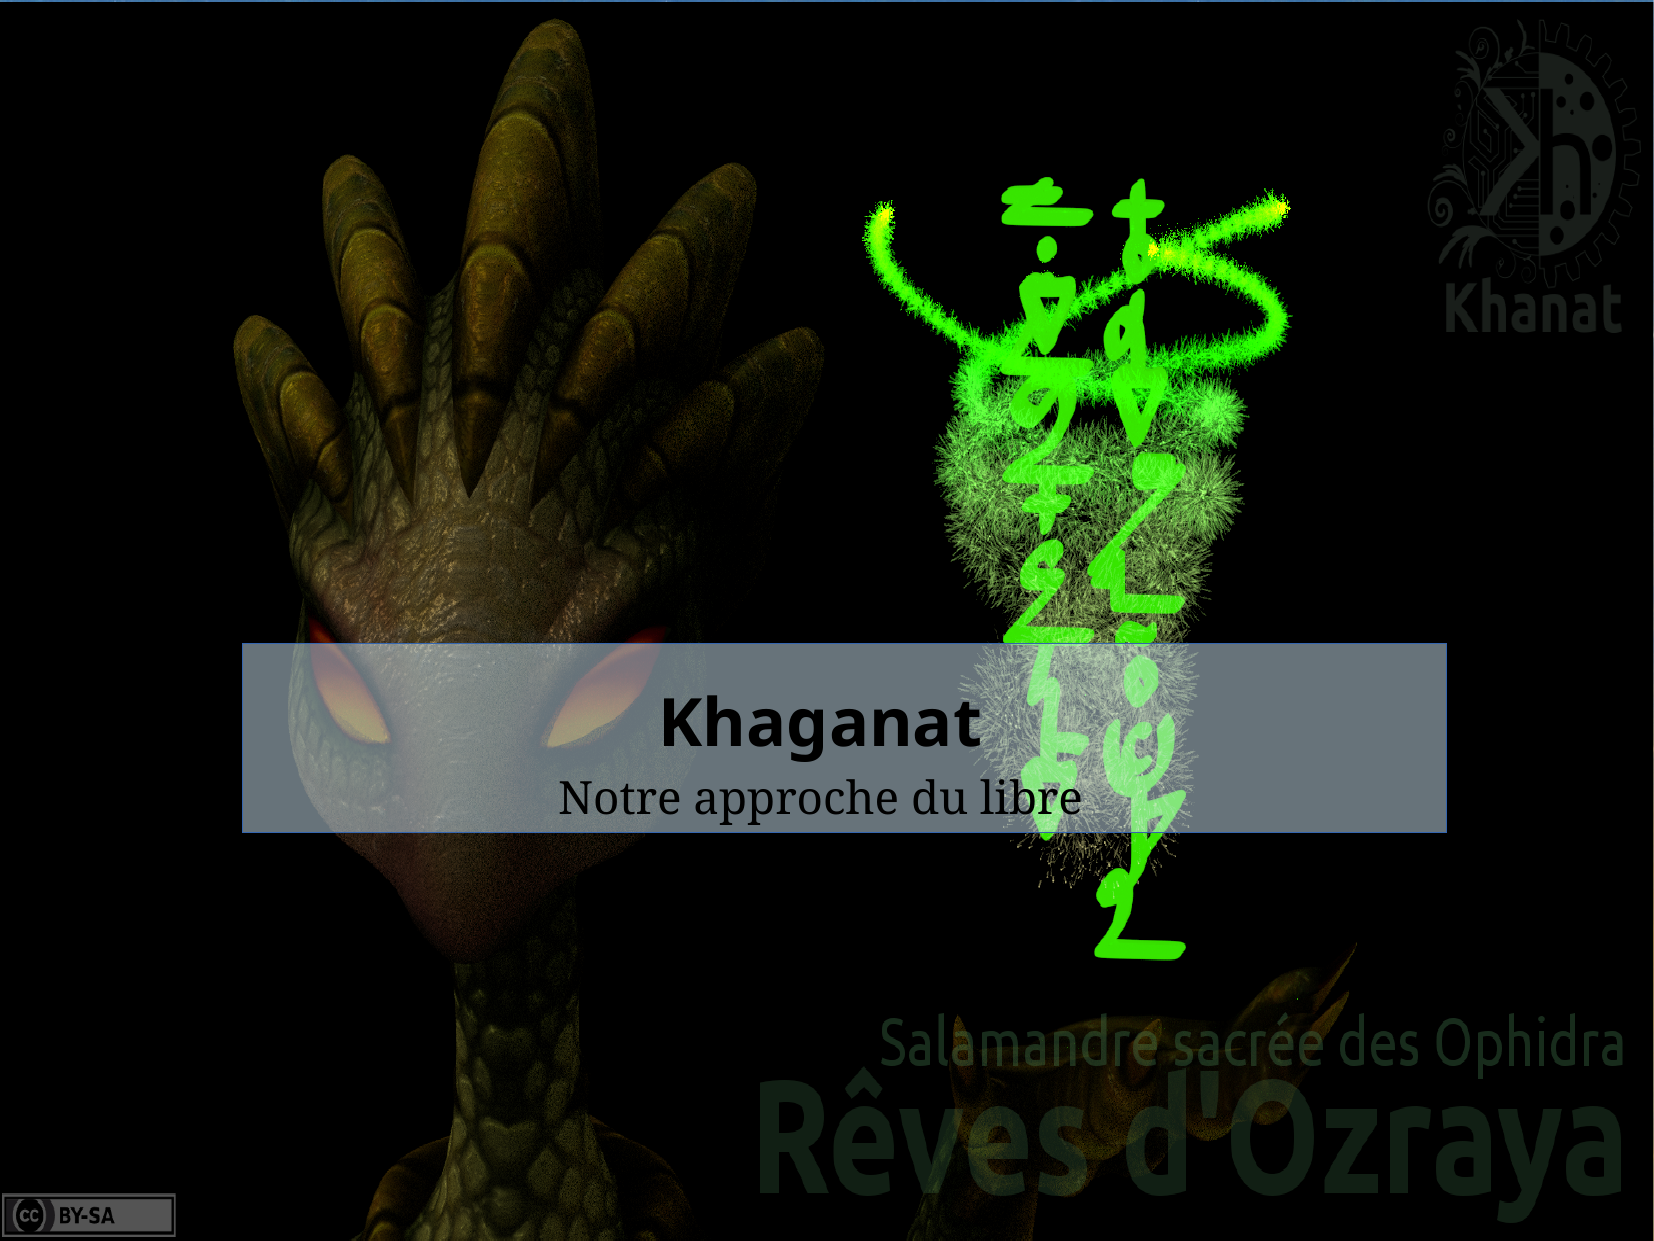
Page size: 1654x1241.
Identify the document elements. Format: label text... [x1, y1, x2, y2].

text_box Khaganat Notre approche du libre [543, 667, 1170, 813]
text_box [242, 643, 1447, 833]
picture [0, 0, 1654, 1241]
